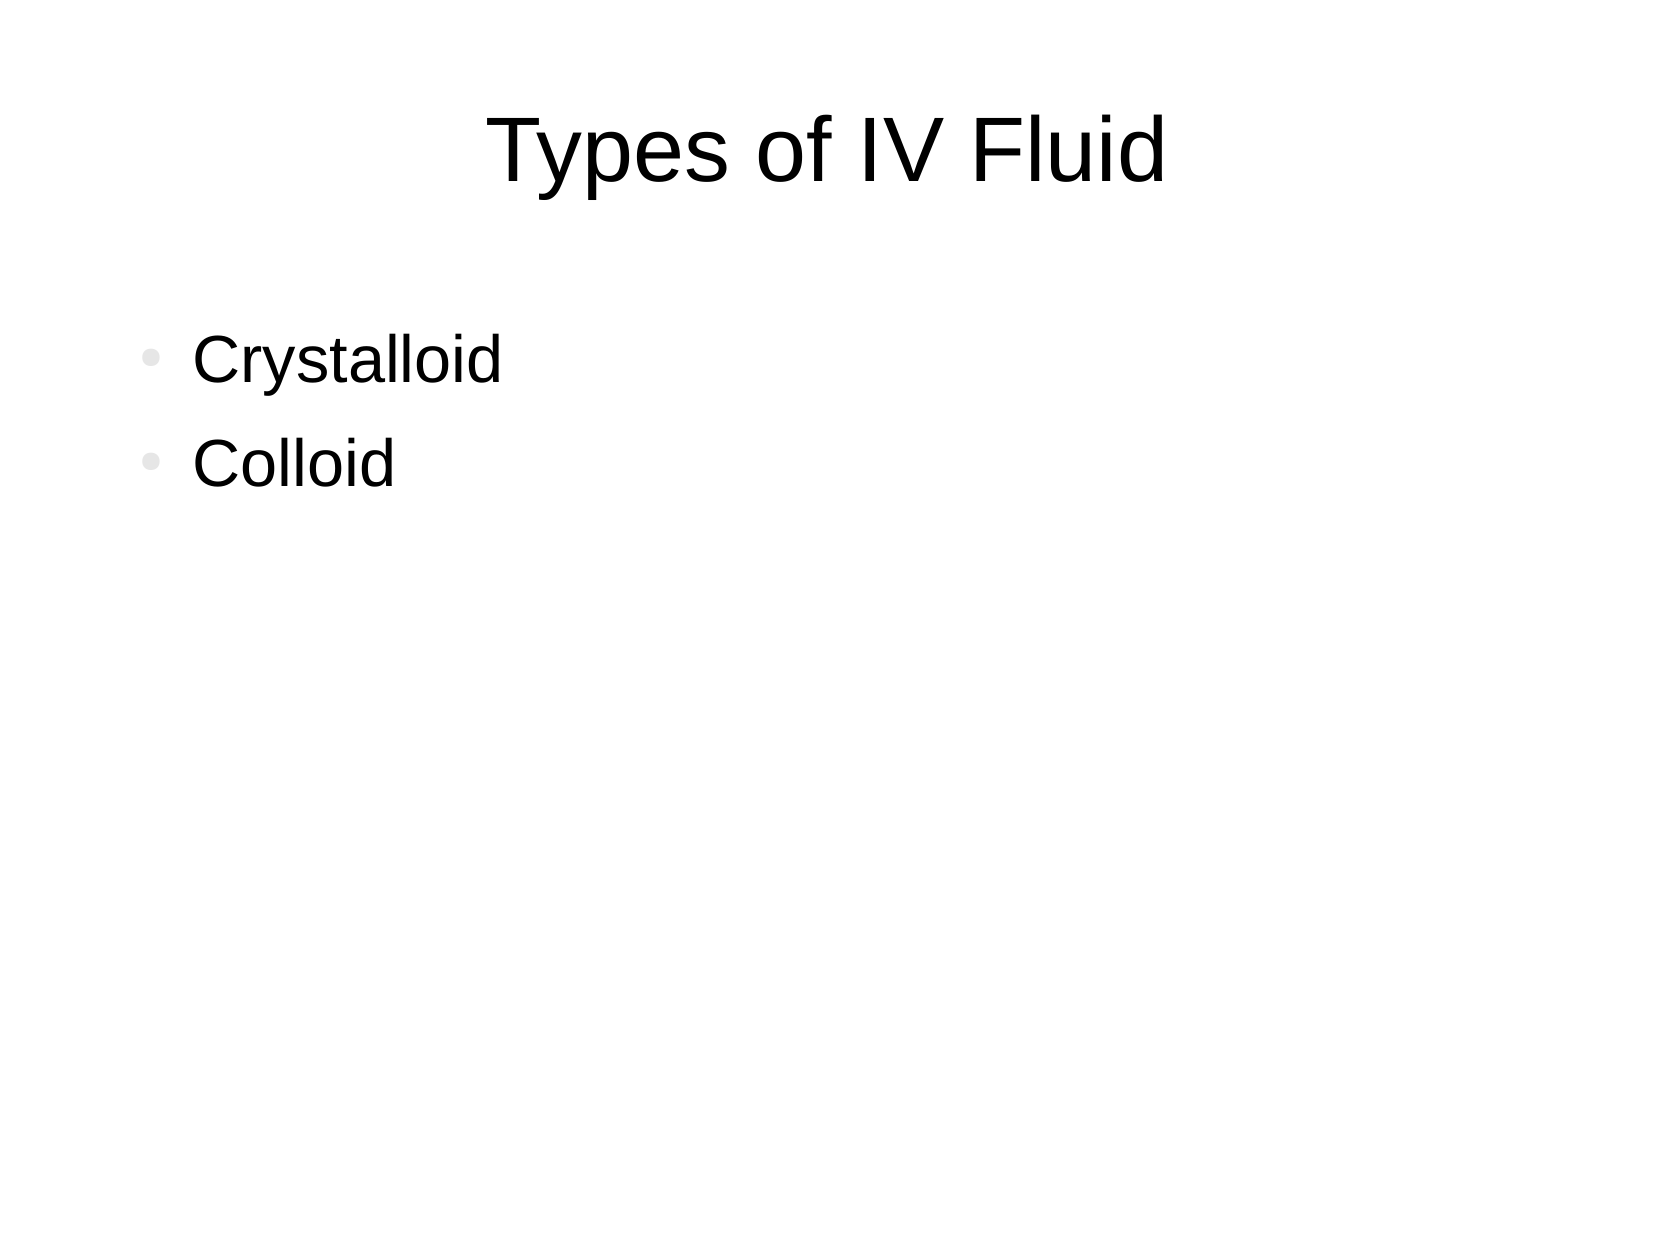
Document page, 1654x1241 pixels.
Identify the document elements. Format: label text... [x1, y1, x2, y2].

title Types of IV Fluid [121, 46, 1534, 254]
list Crystalloid Colloid [121, 322, 1561, 1132]
